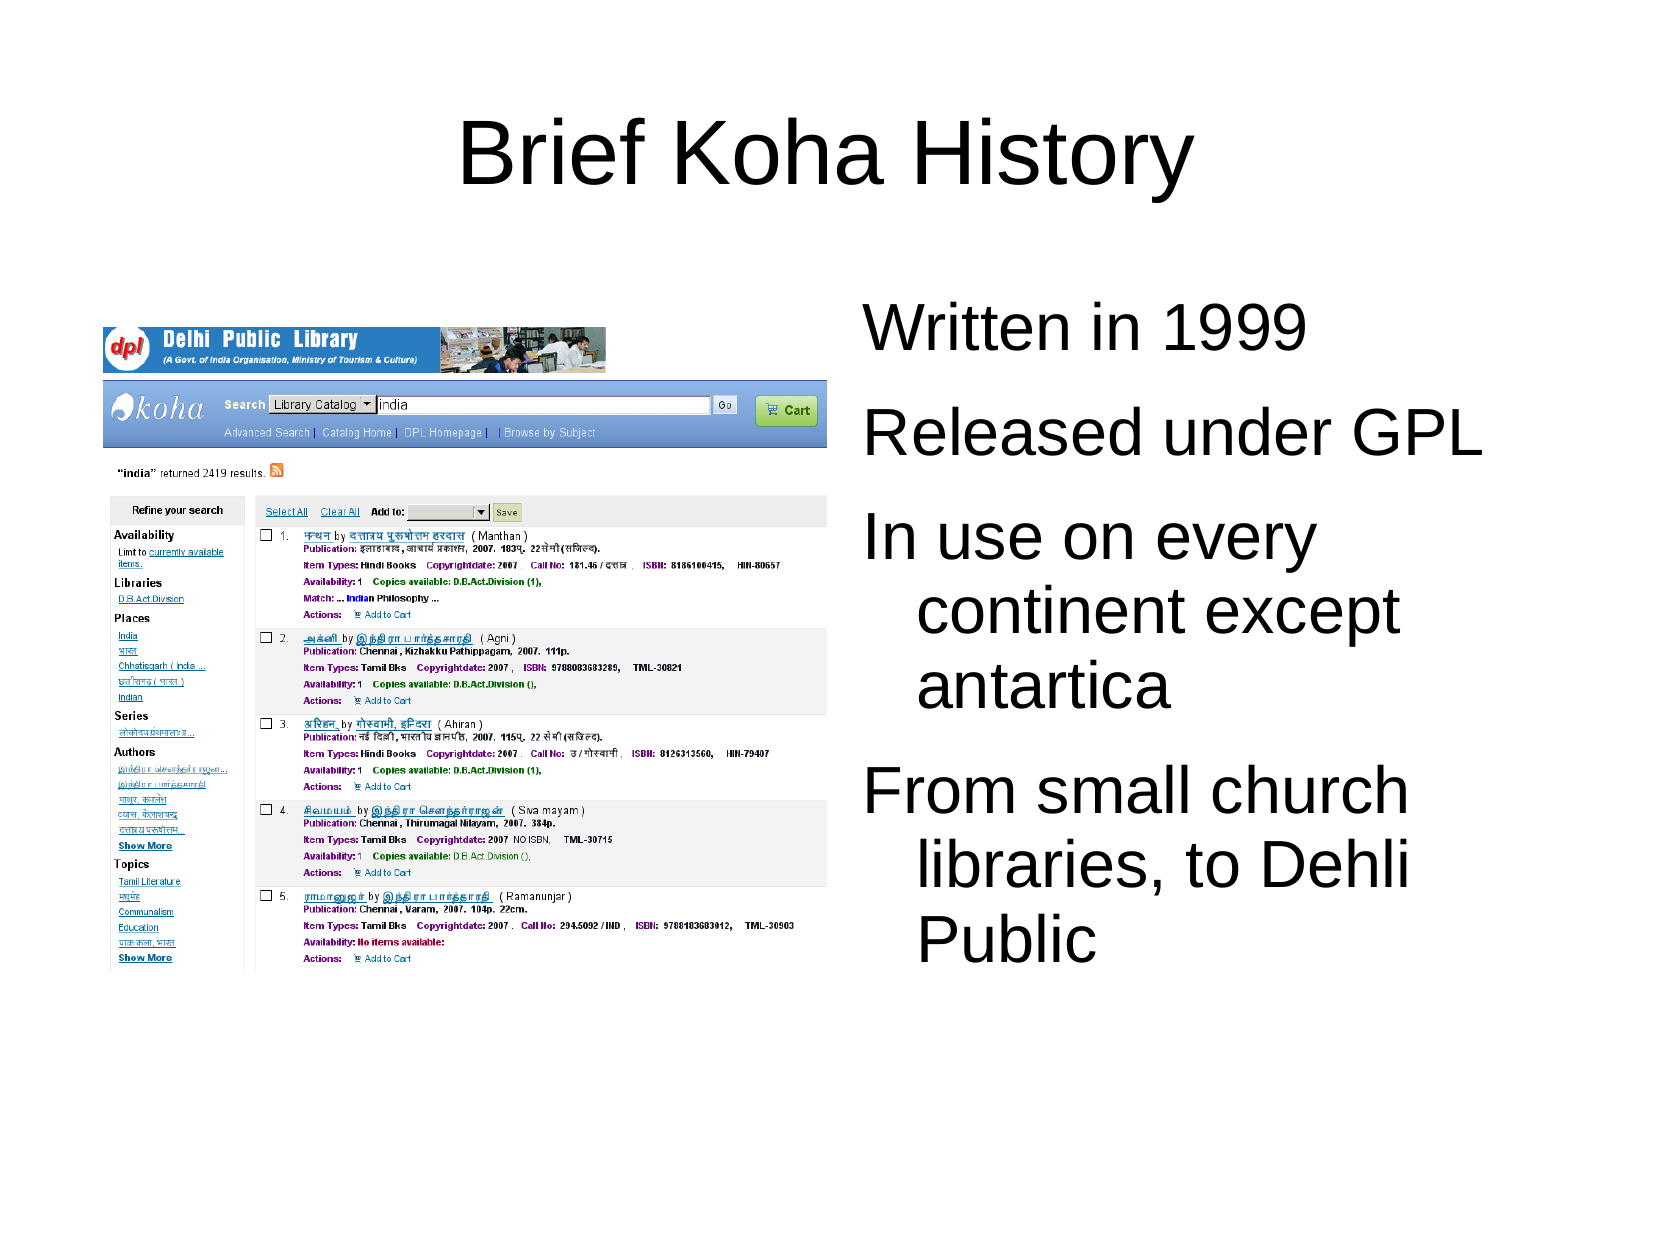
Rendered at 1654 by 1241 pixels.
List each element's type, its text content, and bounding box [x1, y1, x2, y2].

title Brief Koha History [82, 49, 1571, 257]
list Written in 1999 Released under GPL In use on every continent except antartica From small church libraries, to Dehli Public [845, 290, 1572, 1109]
picture [100, 324, 827, 972]
